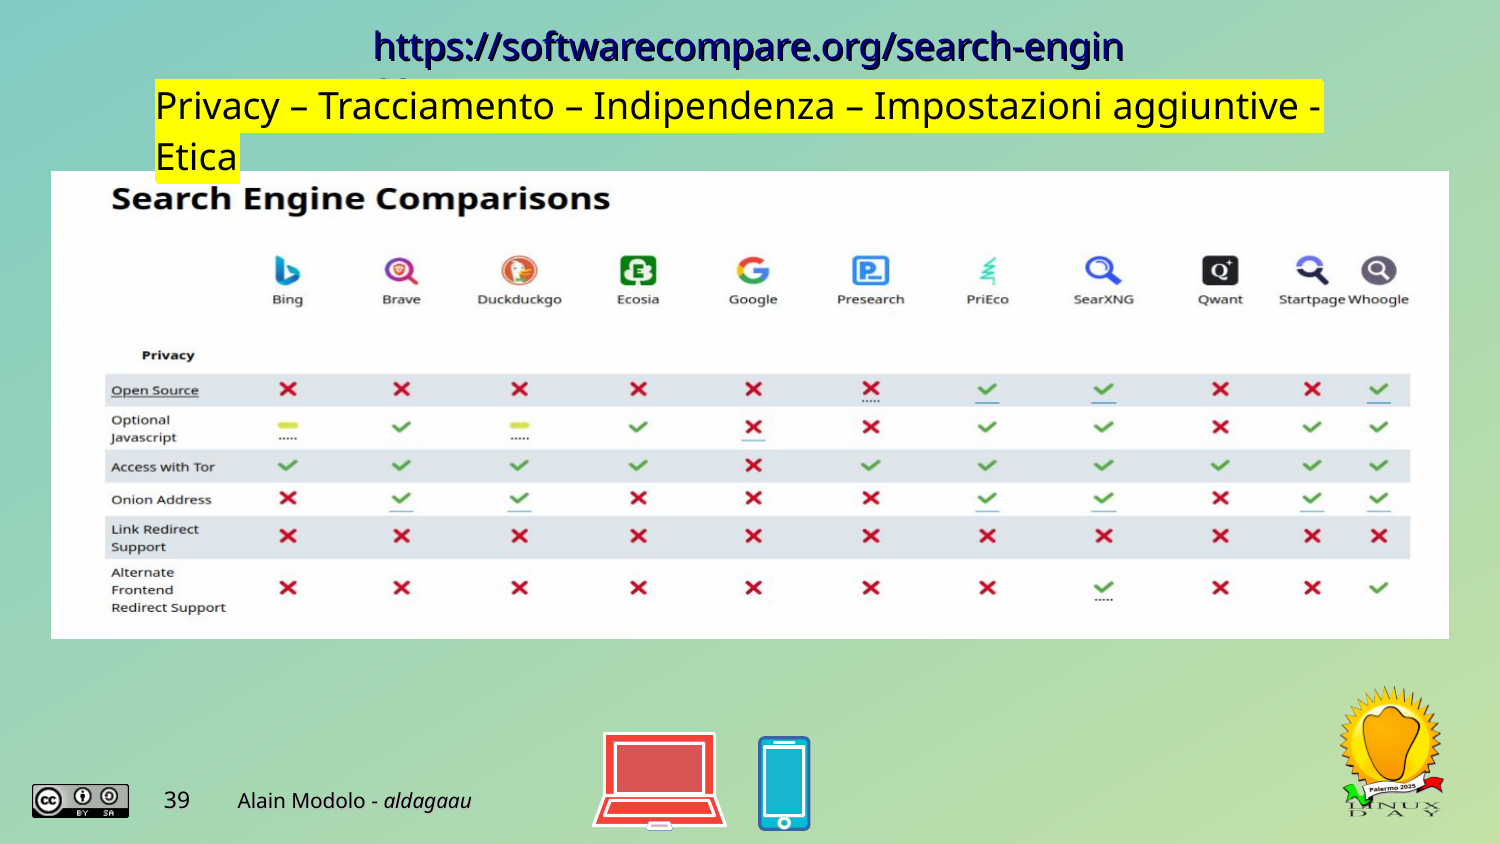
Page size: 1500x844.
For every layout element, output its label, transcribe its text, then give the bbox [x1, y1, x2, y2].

text_box https://softwarecompare.org/search-engines [357, 12, 1143, 72]
picture [51, 171, 1449, 639]
text_box [759, 737, 809, 830]
text_box Privacy – Tracciamento – Indipendenza – Impostazioni aggiuntive - Etica [140, 72, 1360, 189]
picture [1233, 670, 1500, 844]
picture [32, 784, 129, 818]
text_box [593, 733, 726, 829]
